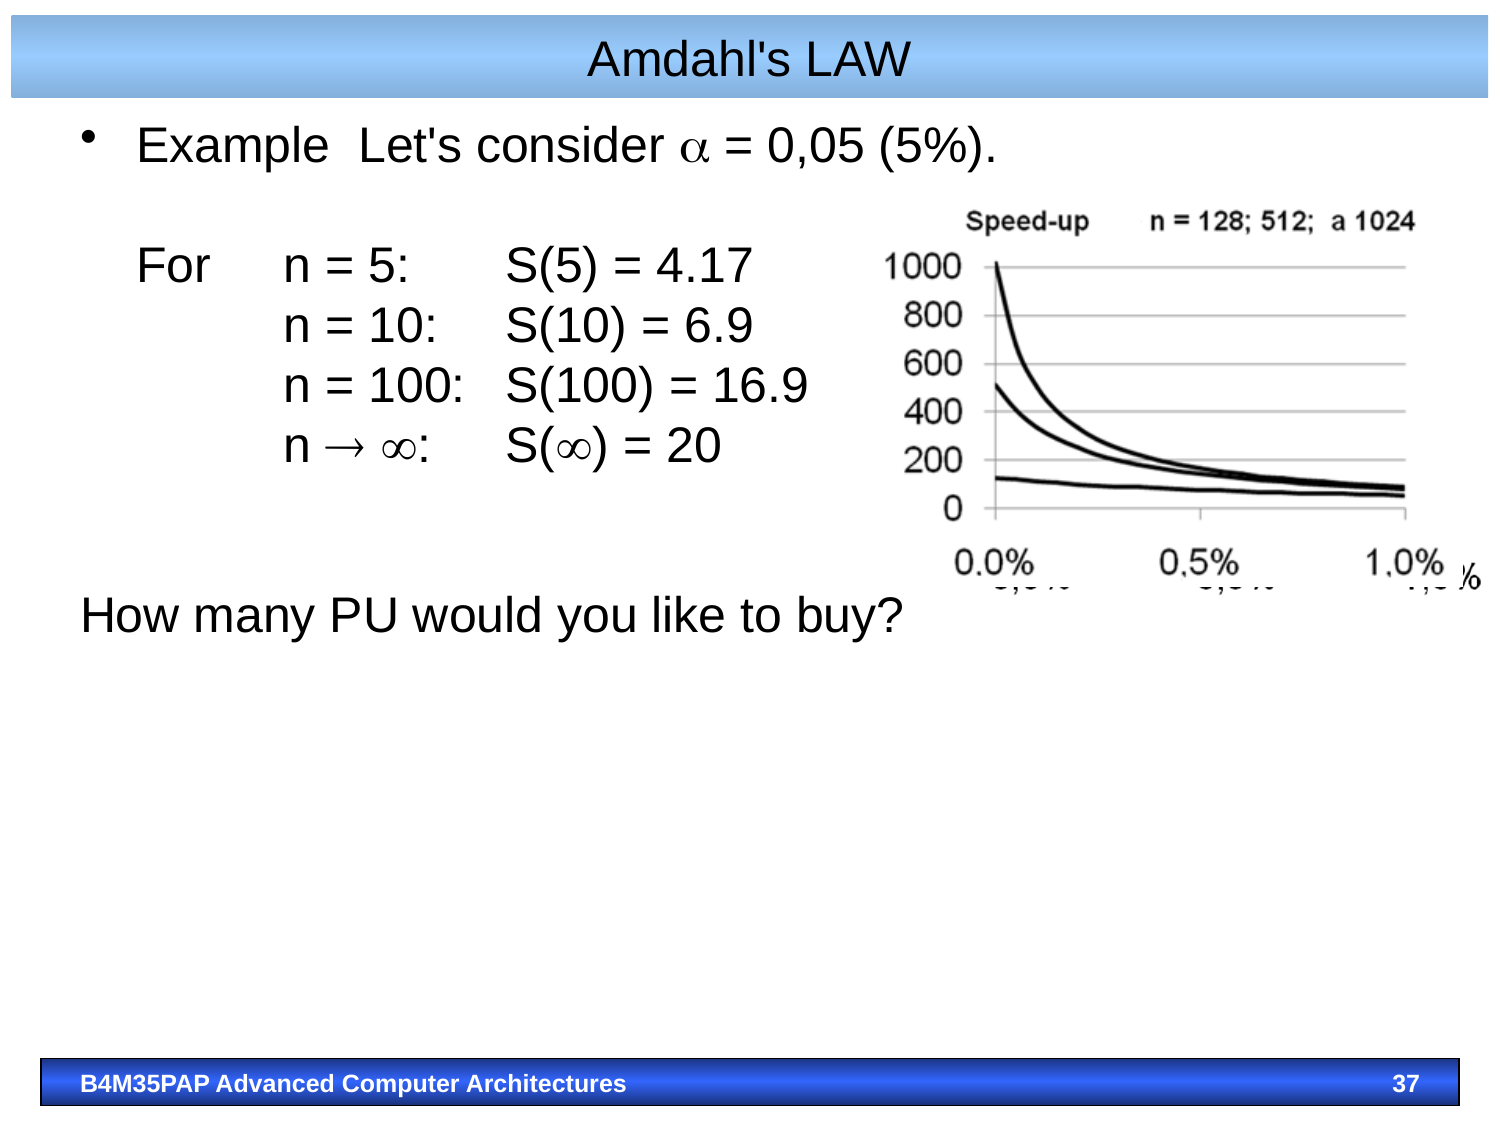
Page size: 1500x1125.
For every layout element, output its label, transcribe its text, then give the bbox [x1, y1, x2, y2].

picture [867, 199, 1500, 604]
list Example Let's consider  = 0,05 (5%). For n = 5: S(5) = 4.17 n = 10: S(10) = 6.9 n = 100: S(100) = 16.9 n  : S() = 20 How many PU would you like to buy? [64, 105, 1436, 1043]
title Amdahl's LAW [11, 15, 1489, 98]
